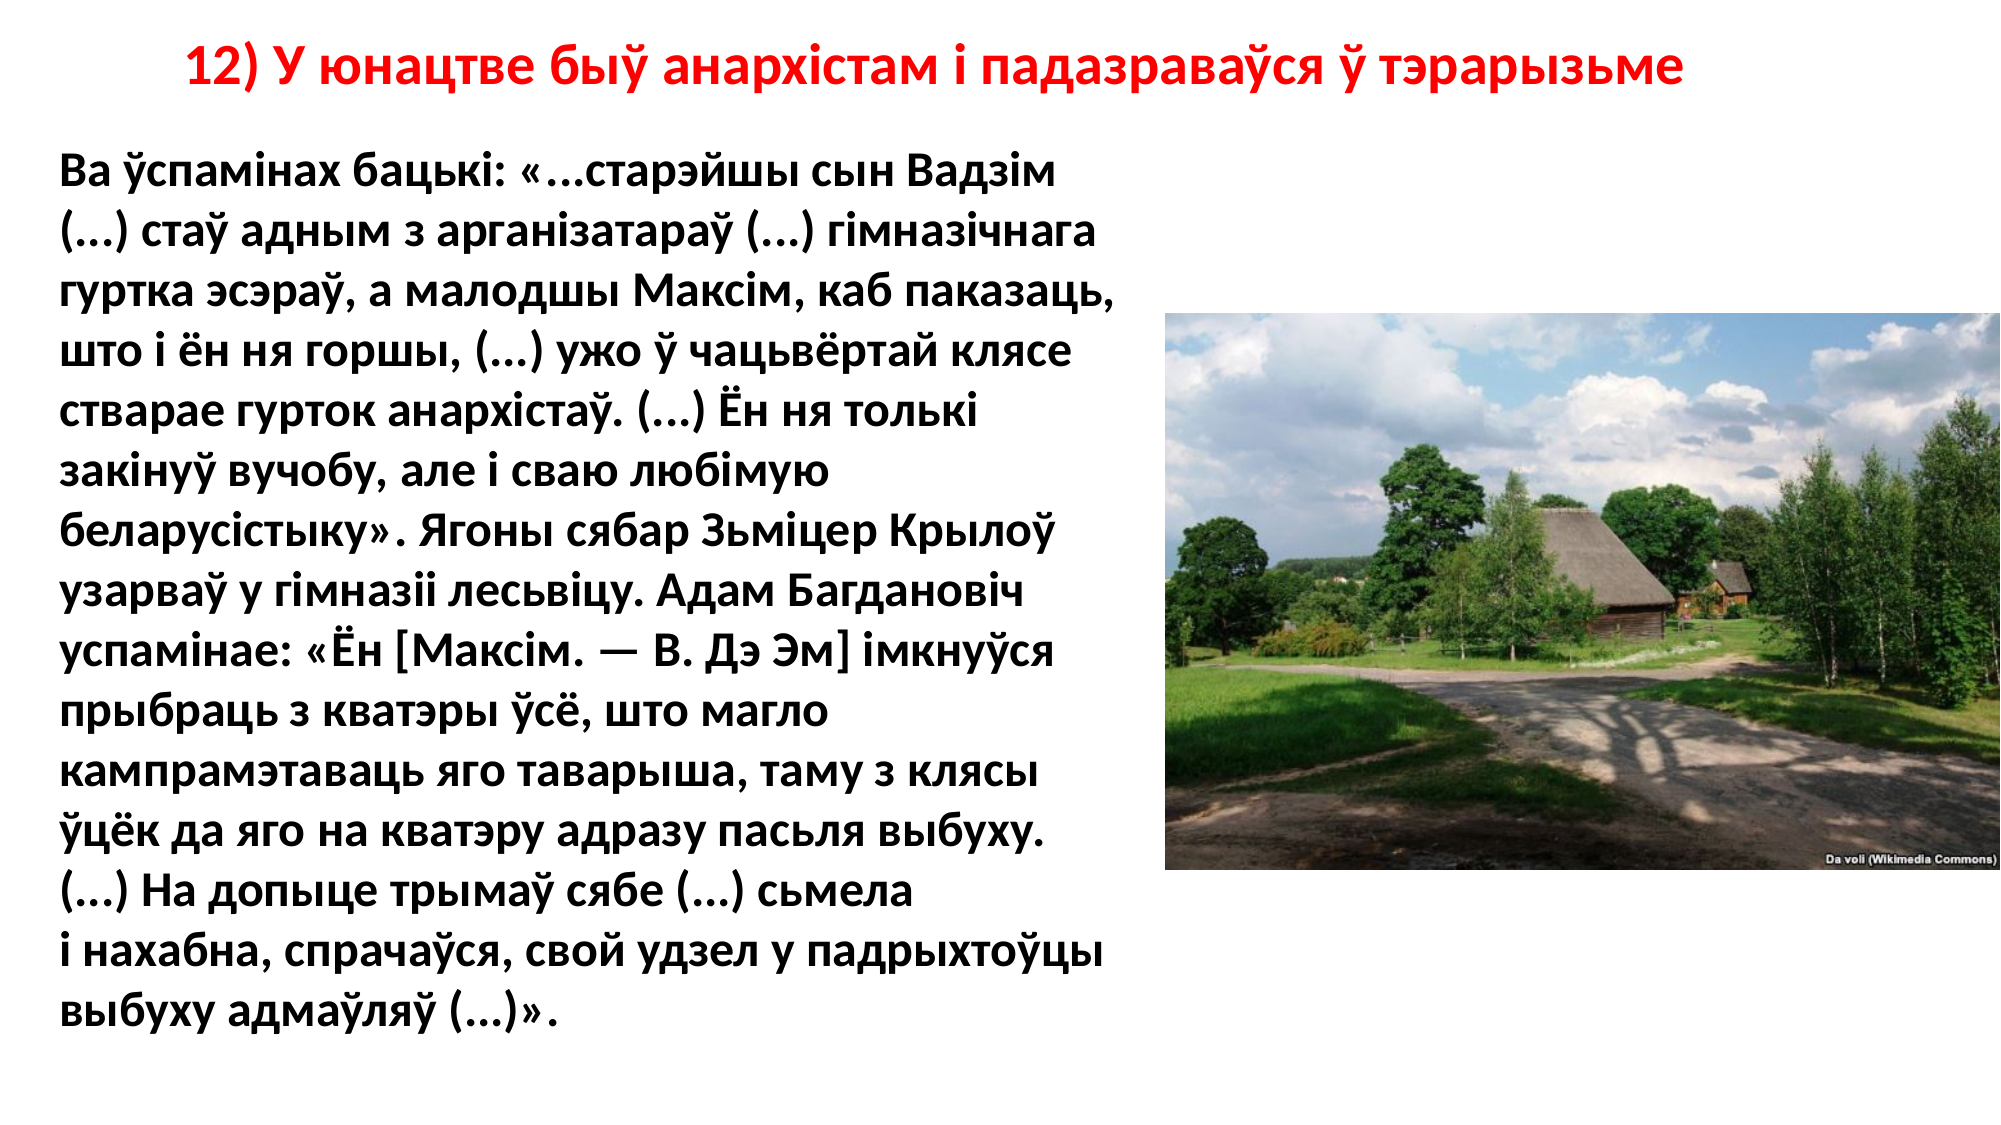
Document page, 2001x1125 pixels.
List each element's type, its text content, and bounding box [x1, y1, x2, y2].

picture [1165, 313, 2000, 870]
text_box 12) У юнацтве быў анархістам і падазраваўся ў тэрарызьме [168, 18, 1701, 104]
text_box Ва ўспамінах бацькі: «...старэйшы сын Вадзім (...) стаў адным з арганізатараў (...) гімназічнага гуртка эсэраў, а малодшы Максім, каб паказаць, што і ён ня горшы, (...) ужо ў чацьвёртай клясе стварае гурток анархістаў. (...) Ён ня толькі закінуў вучобу, але і сваю любімую беларусістыку». Ягоны сябар Зьміцер Крылоў узарваў у гімназіі лесьвіцу. Адам Багдановіч успамінае: «Ён [Максім. — В. Дэ Эм] імкнуўся прыбраць з кватэры ўсё, што магло кампрамэтаваць яго таварыша, таму з клясы ўцёк да яго на кватэру адразу пасьля выбуху. (...) На допыце трымаў сябе (...) сьмела і нахабна, спрачаўся, свой удзел у падрыхтоўцы выбуху адмаўляў (...)». [44, 129, 1141, 1045]
